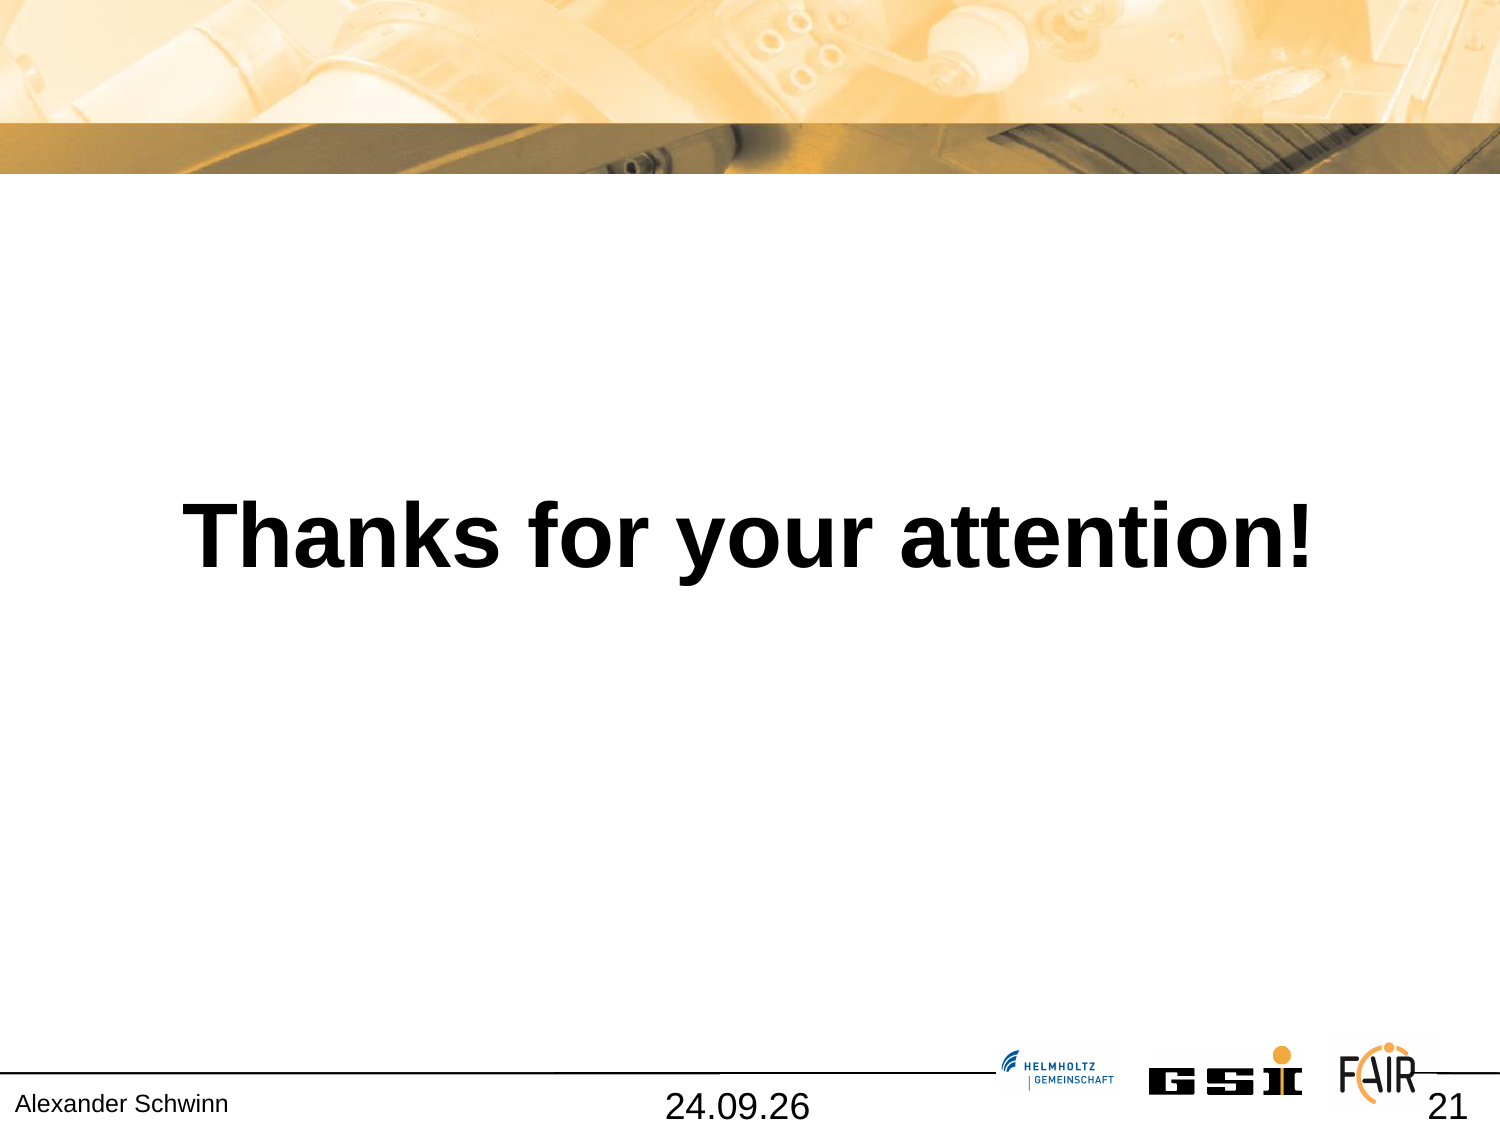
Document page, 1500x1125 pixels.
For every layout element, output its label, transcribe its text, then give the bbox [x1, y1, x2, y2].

picture [0, 0, 1500, 175]
picture [996, 1046, 1121, 1095]
picture [1328, 1034, 1439, 1106]
title Thanks for your attention! [75, 437, 1426, 625]
picture [1149, 1046, 1302, 1095]
